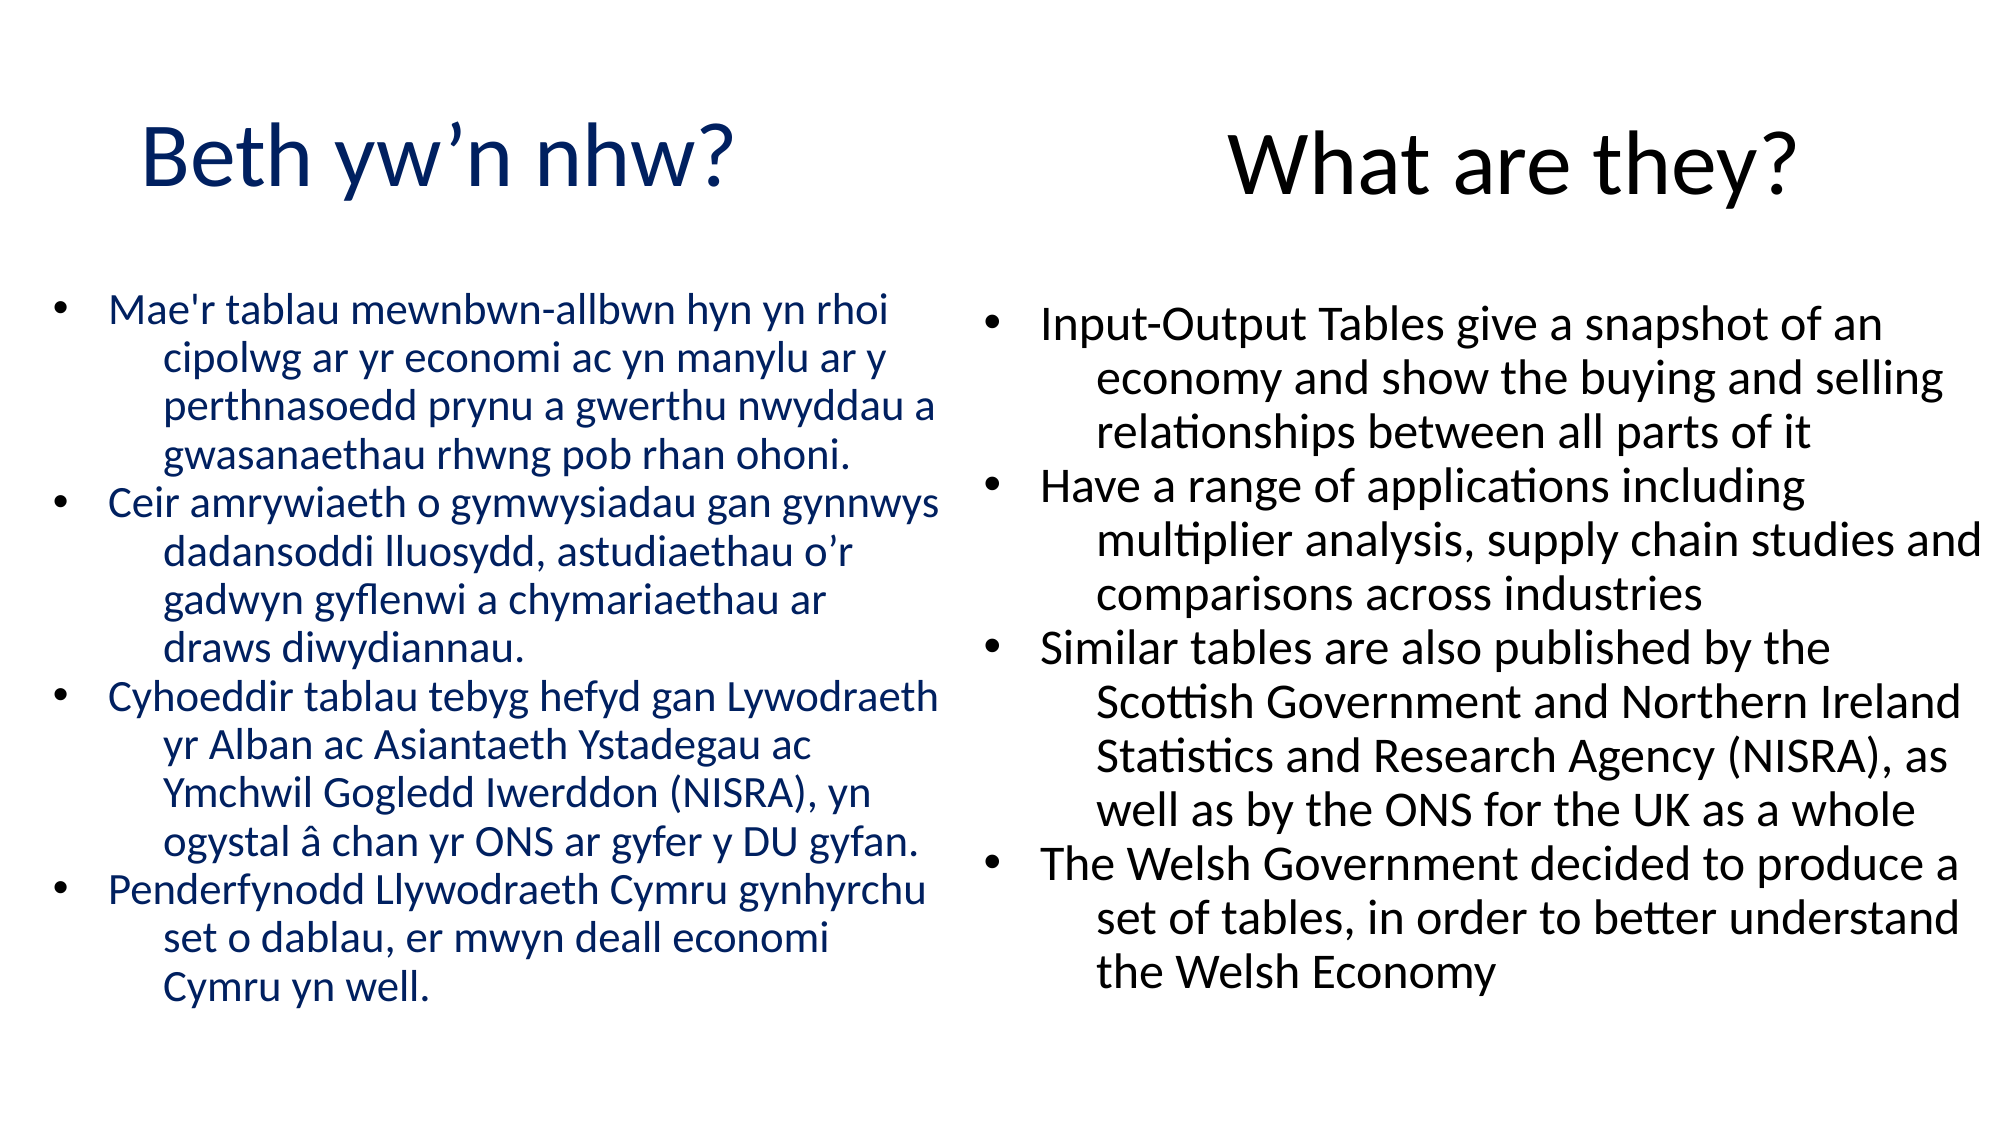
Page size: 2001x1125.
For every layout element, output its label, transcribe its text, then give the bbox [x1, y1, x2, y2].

title What are they? [1227, 71, 2000, 259]
list Input-Output Tables give a snapshot of an economy and show the buying and selling relationships between all parts of it Have a range of applications including multiplier analysis, supply chain studies and comparisons across industries Similar tables are also published by the Scottish Government and Northern Ireland Statistics and Research Agency (NISRA), as well as by the ONS for the UK as a whole The Welsh Government decided to produce a set of tables, in order to better understand the Welsh Economy [983, 258, 2000, 1038]
text_box Beth yw’n nhw? [140, 62, 1172, 251]
list Mae'r tablau mewnbwn-allbwn hyn yn rhoi cipolwg ar yr economi ac yn manylu ar y perthnasoedd prynu a gwerthu nwyddau a gwasanaethau rhwng pob rhan ohoni. Ceir amrywiaeth o gymwysiadau gan gynnwys dadansoddi lluosydd, astudiaethau o’r gadwyn gyflenwi a chymariaethau ar draws diwydiannau. Cyhoeddir tablau tebyg hefyd gan Lywodraeth yr Alban ac Asiantaeth Ystadegau ac Ymchwil Gogledd Iwerddon (NISRA), yn ogystal â chan yr ONS ar gyfer y DU gyfan. Penderfynodd Llywodraeth Cymru gynhyrchu set o dablau, er mwyn deall economi Cymru yn well. [52, 258, 942, 1038]
